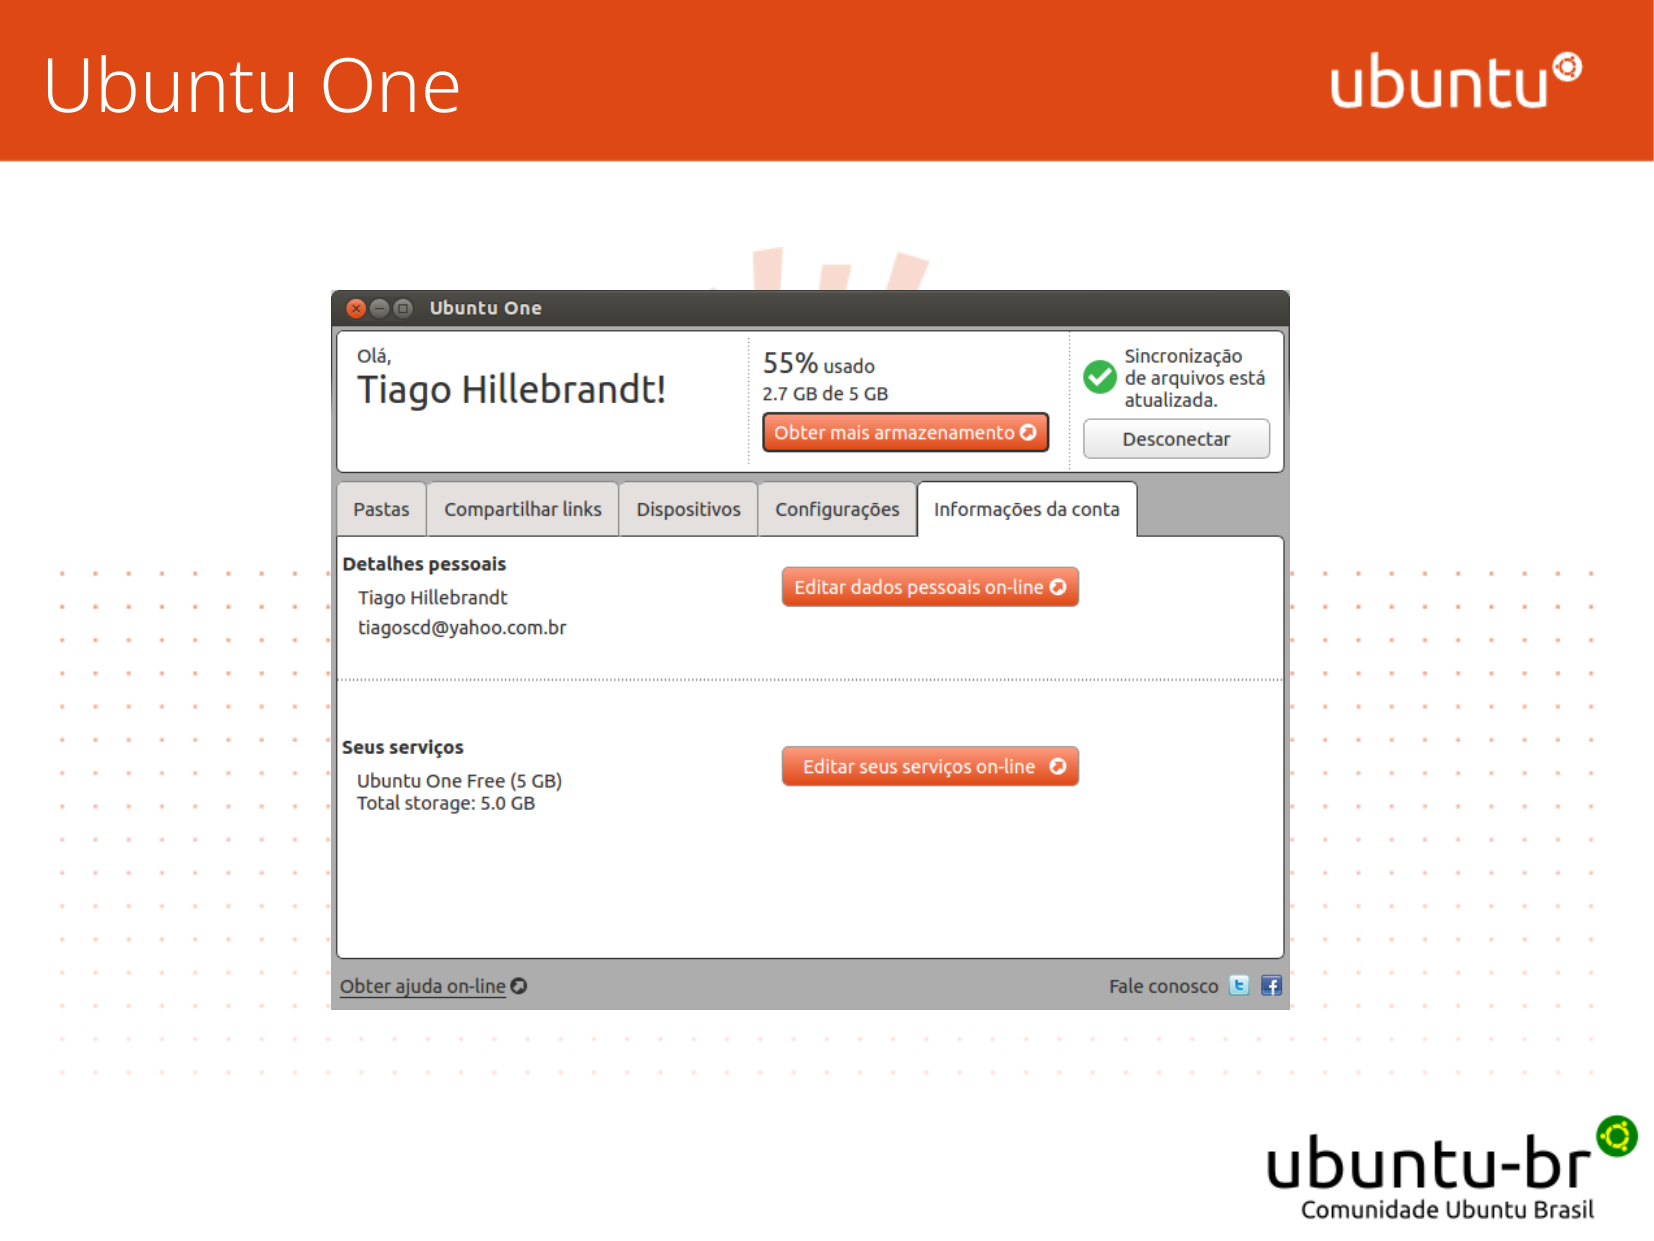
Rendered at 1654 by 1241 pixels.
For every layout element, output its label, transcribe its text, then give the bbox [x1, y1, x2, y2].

picture [0, 0, 1654, 1241]
title Ubuntu One [41, 31, 1300, 136]
